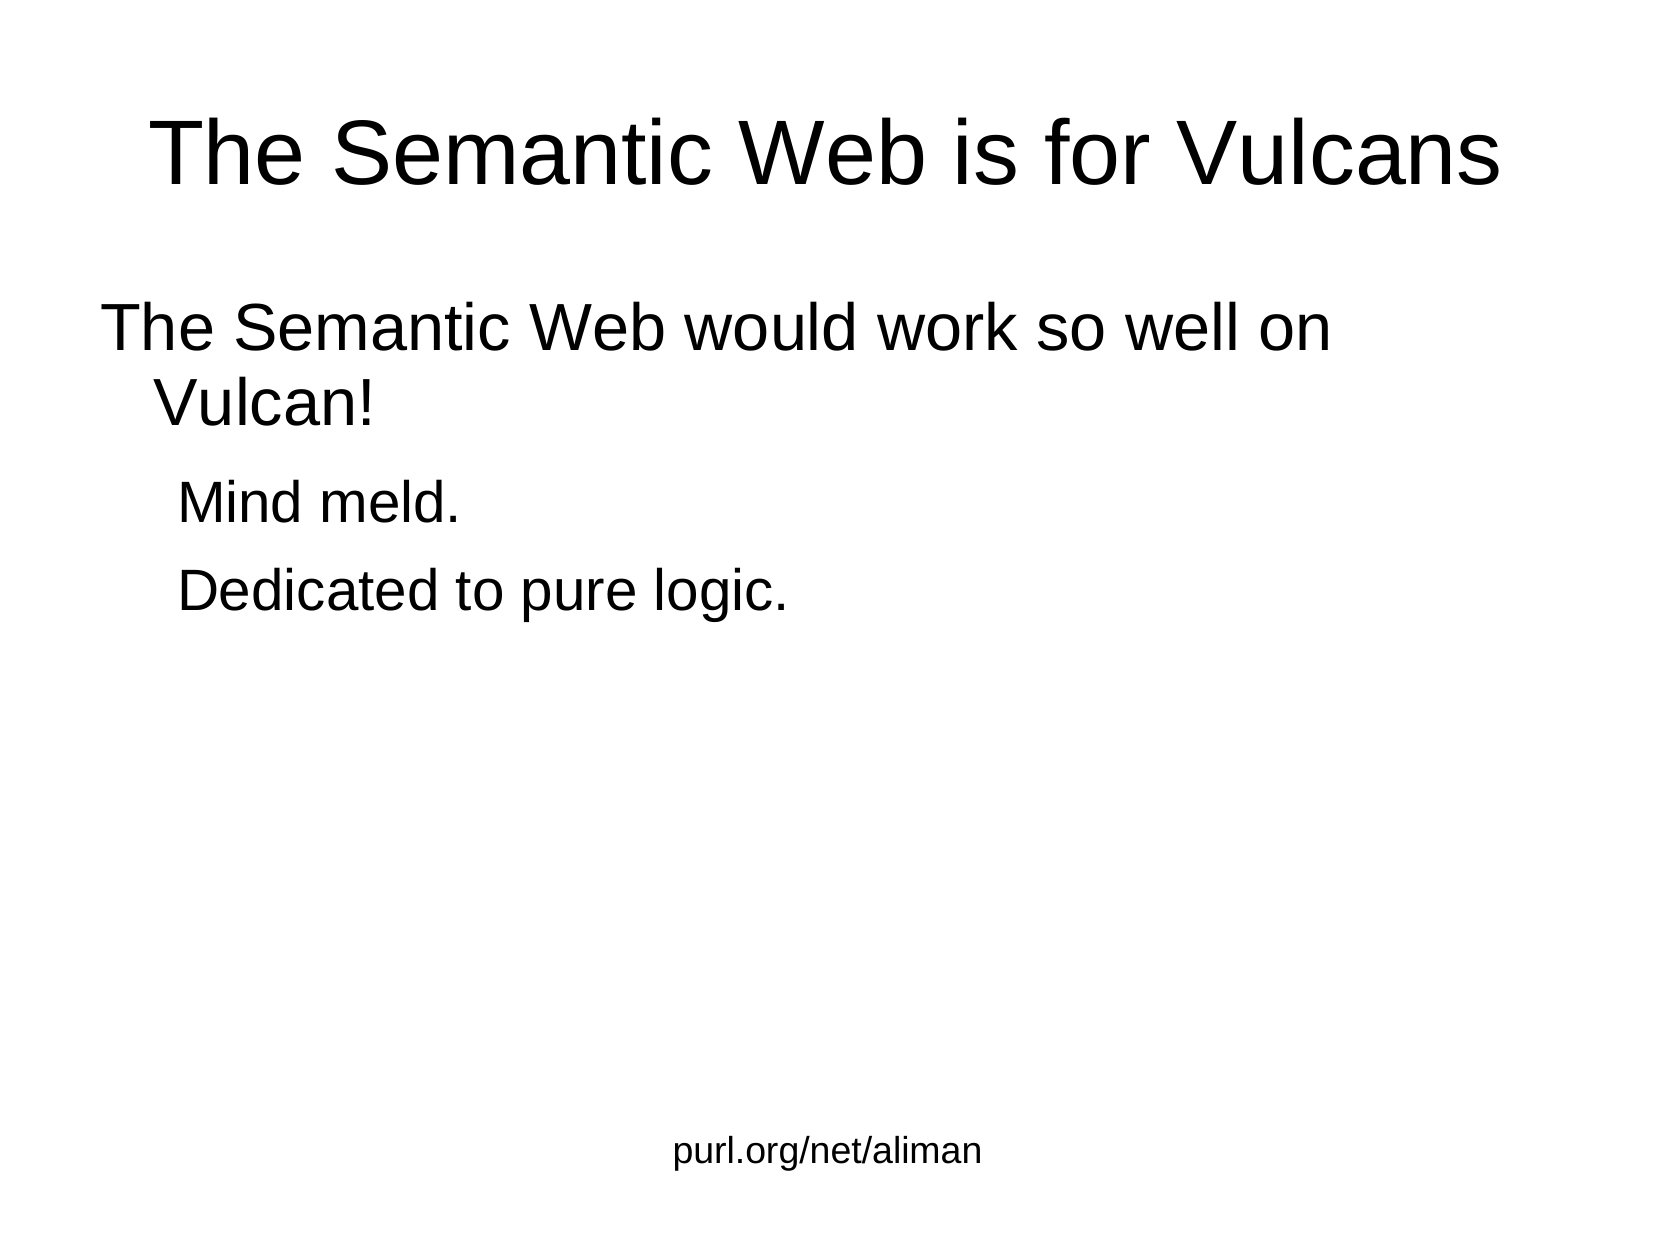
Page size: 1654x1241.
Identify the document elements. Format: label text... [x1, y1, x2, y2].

title The Semantic Web is for Vulcans [82, 56, 1571, 250]
list The Semantic Web would work so well on Vulcan! Mind meld. Dedicated to pure logic. [82, 290, 1571, 1094]
